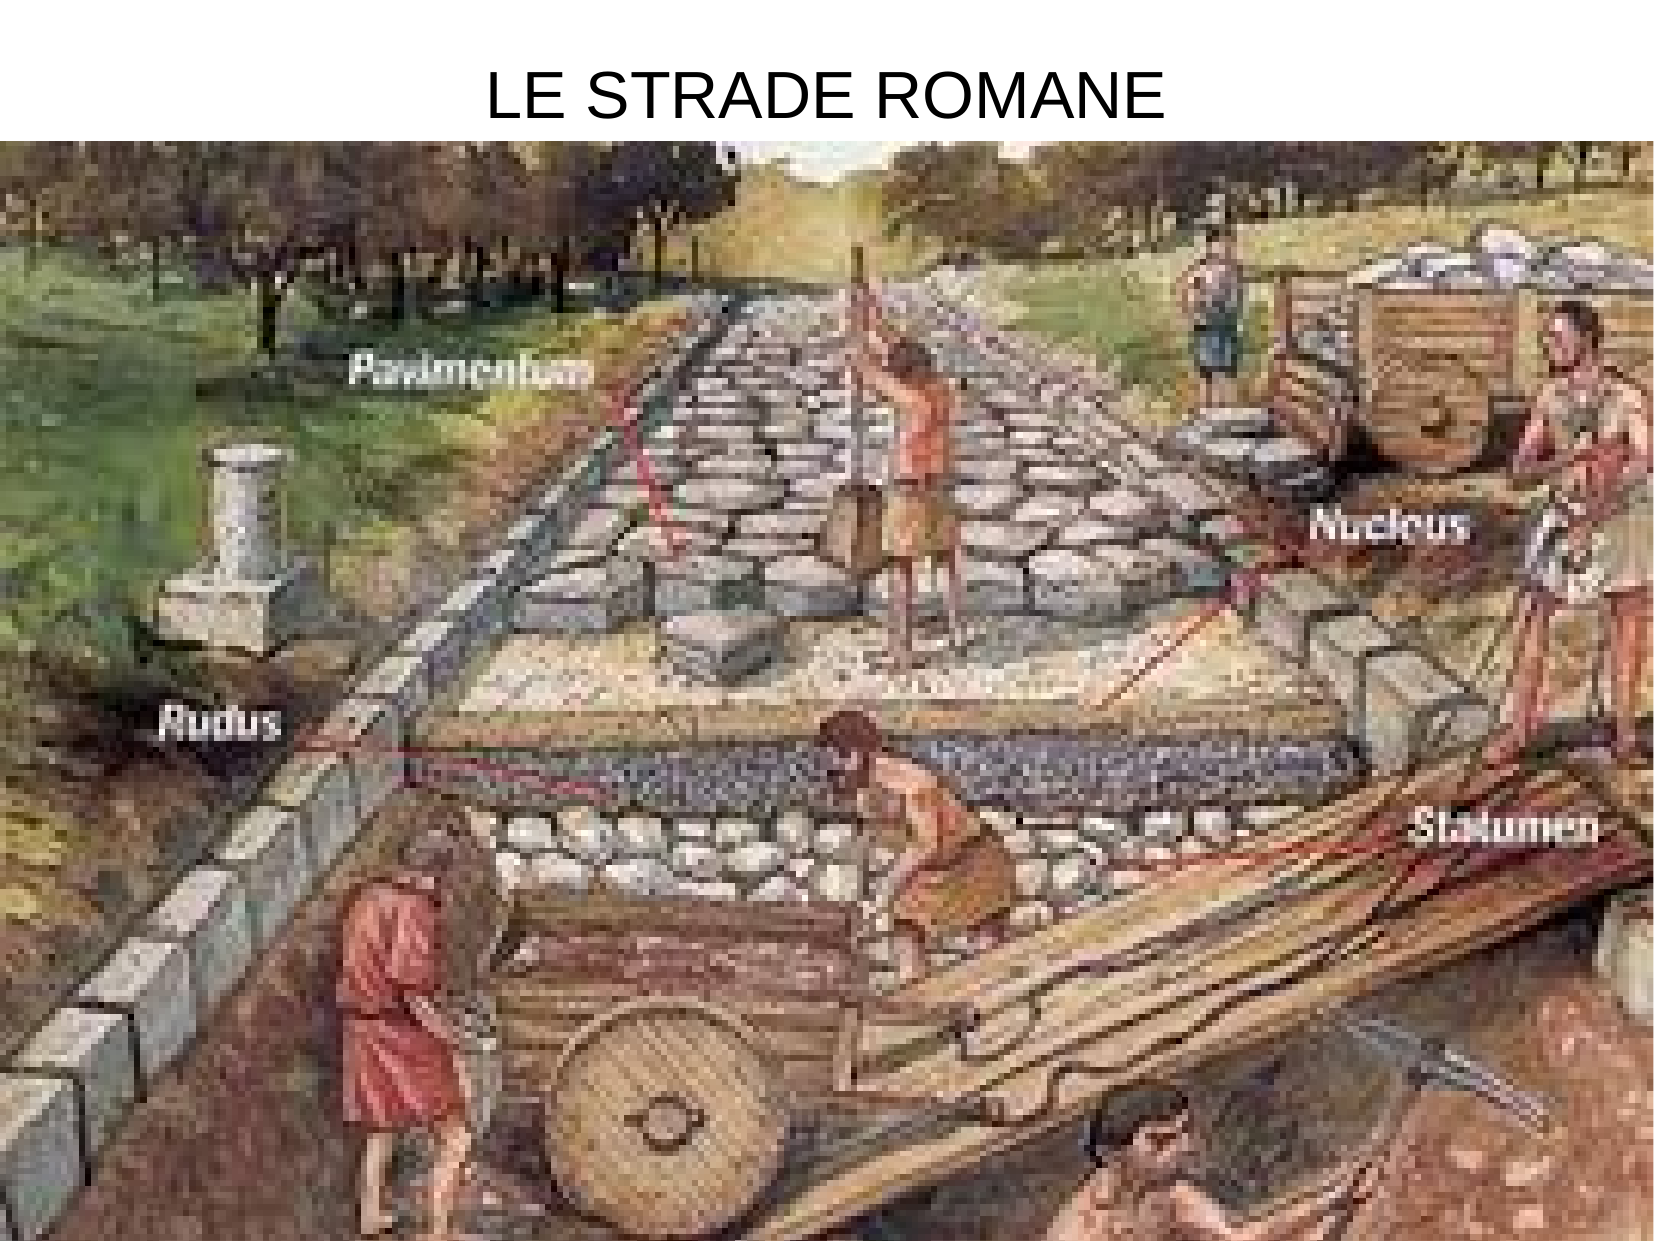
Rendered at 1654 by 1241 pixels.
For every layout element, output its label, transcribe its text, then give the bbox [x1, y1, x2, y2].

title LE STRADE ROMANE [82, 49, 1571, 142]
picture [0, 141, 1654, 1241]
